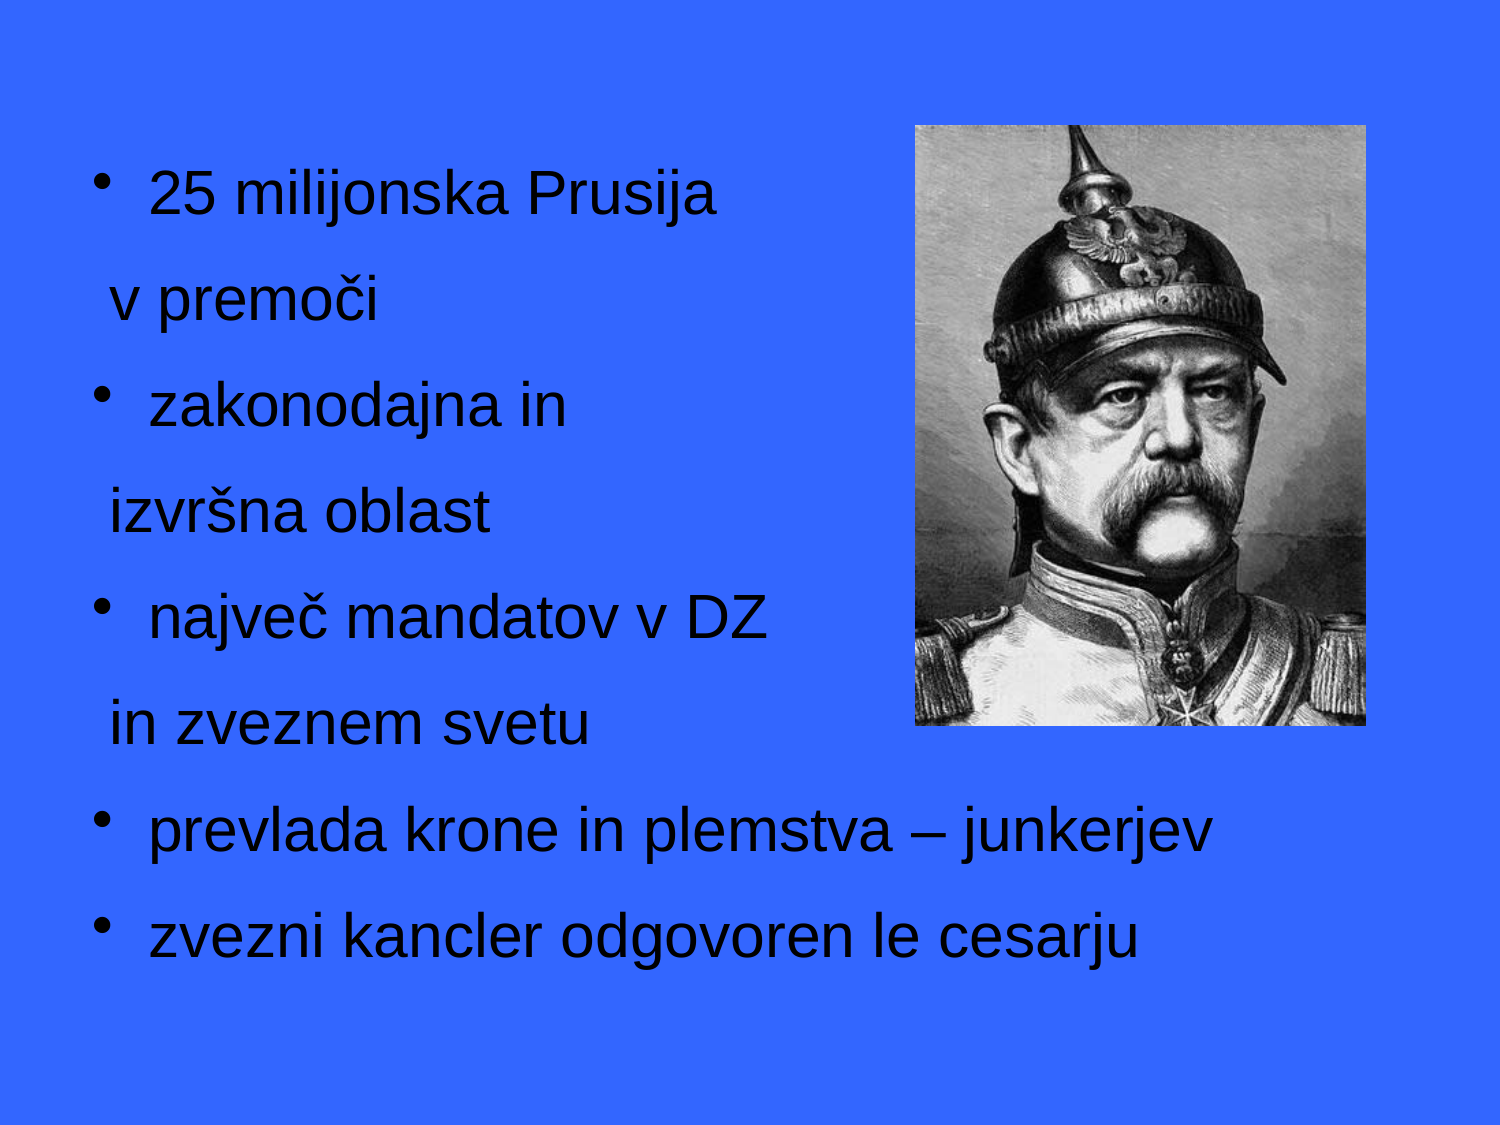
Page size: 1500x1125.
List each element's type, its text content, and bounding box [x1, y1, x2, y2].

list 25 milijonska Prusija v premoči zakonodajna in izvršna oblast največ mandatov v DZ in zveznem svetu prevlada krone in plemstva – junkerjev zvezni kancler odgovoren le cesarju [76, 125, 1427, 1047]
picture [915, 125, 1366, 726]
